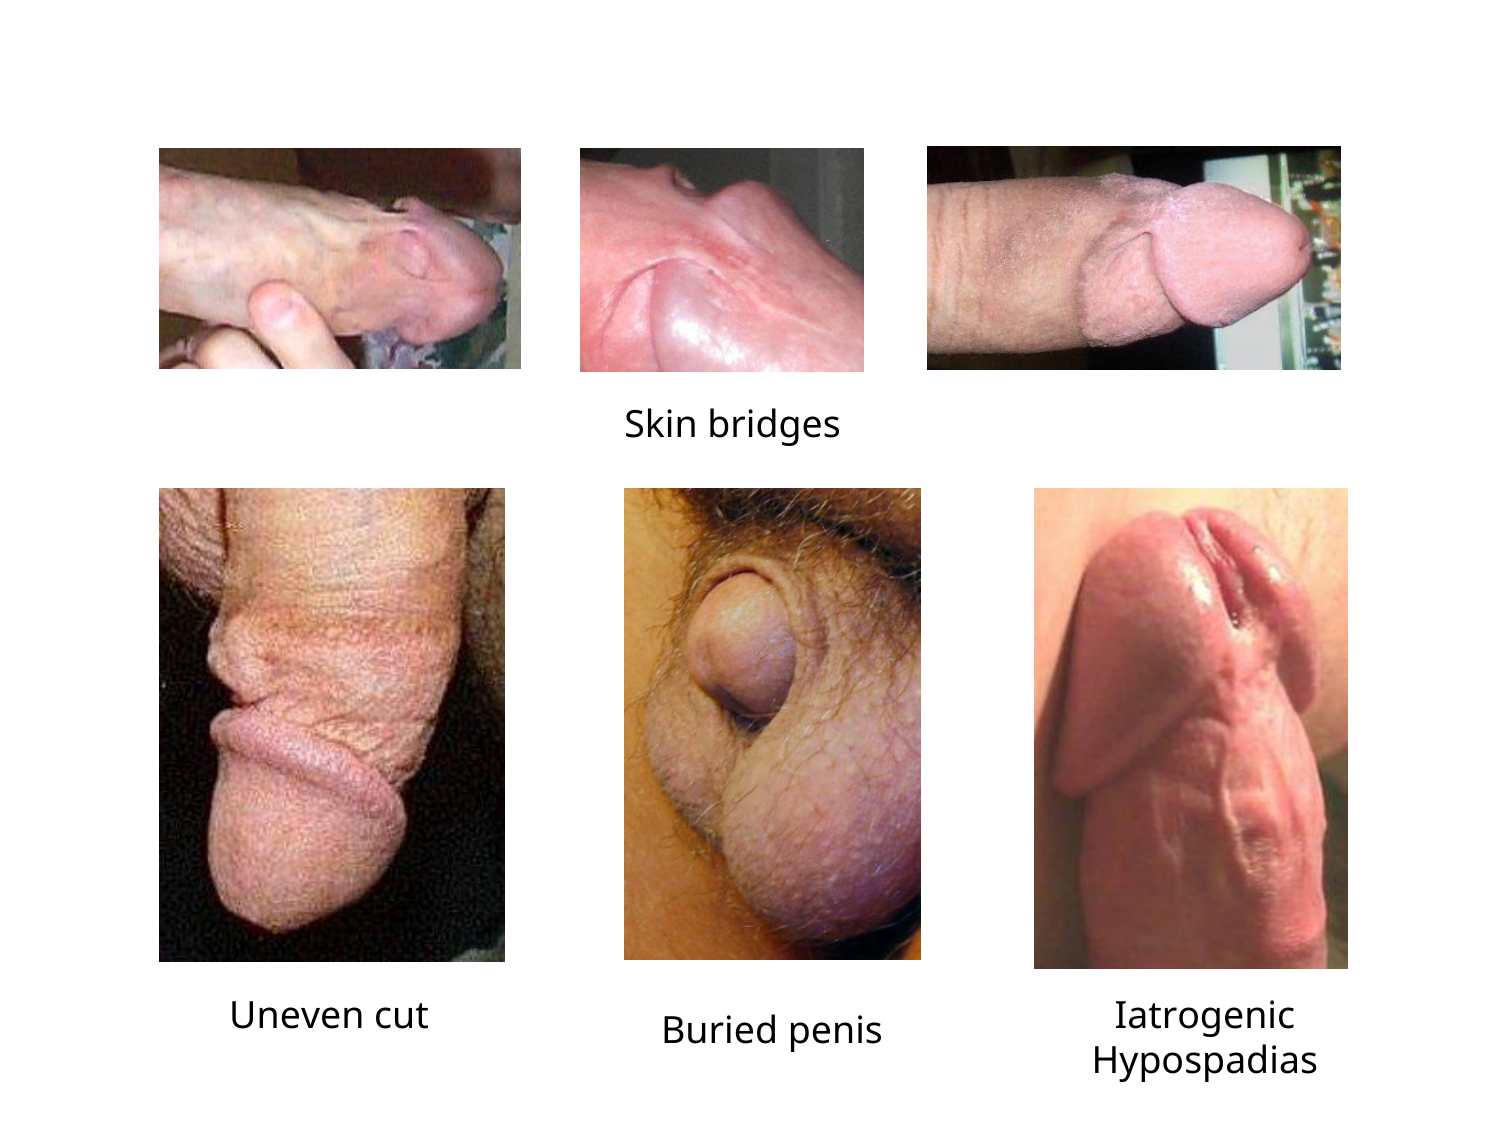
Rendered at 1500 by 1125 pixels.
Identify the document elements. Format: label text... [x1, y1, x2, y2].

picture [1034, 488, 1348, 969]
picture [159, 488, 505, 962]
text_box Buried penis [624, 998, 920, 1059]
picture [159, 148, 521, 369]
picture [624, 488, 921, 960]
text_box Iatrogenic Hypospadias [1015, 983, 1394, 1089]
picture [580, 148, 864, 372]
text_box Uneven cut [181, 983, 477, 1044]
picture [927, 146, 1341, 370]
text_box Skin bridges [609, 392, 1024, 454]
